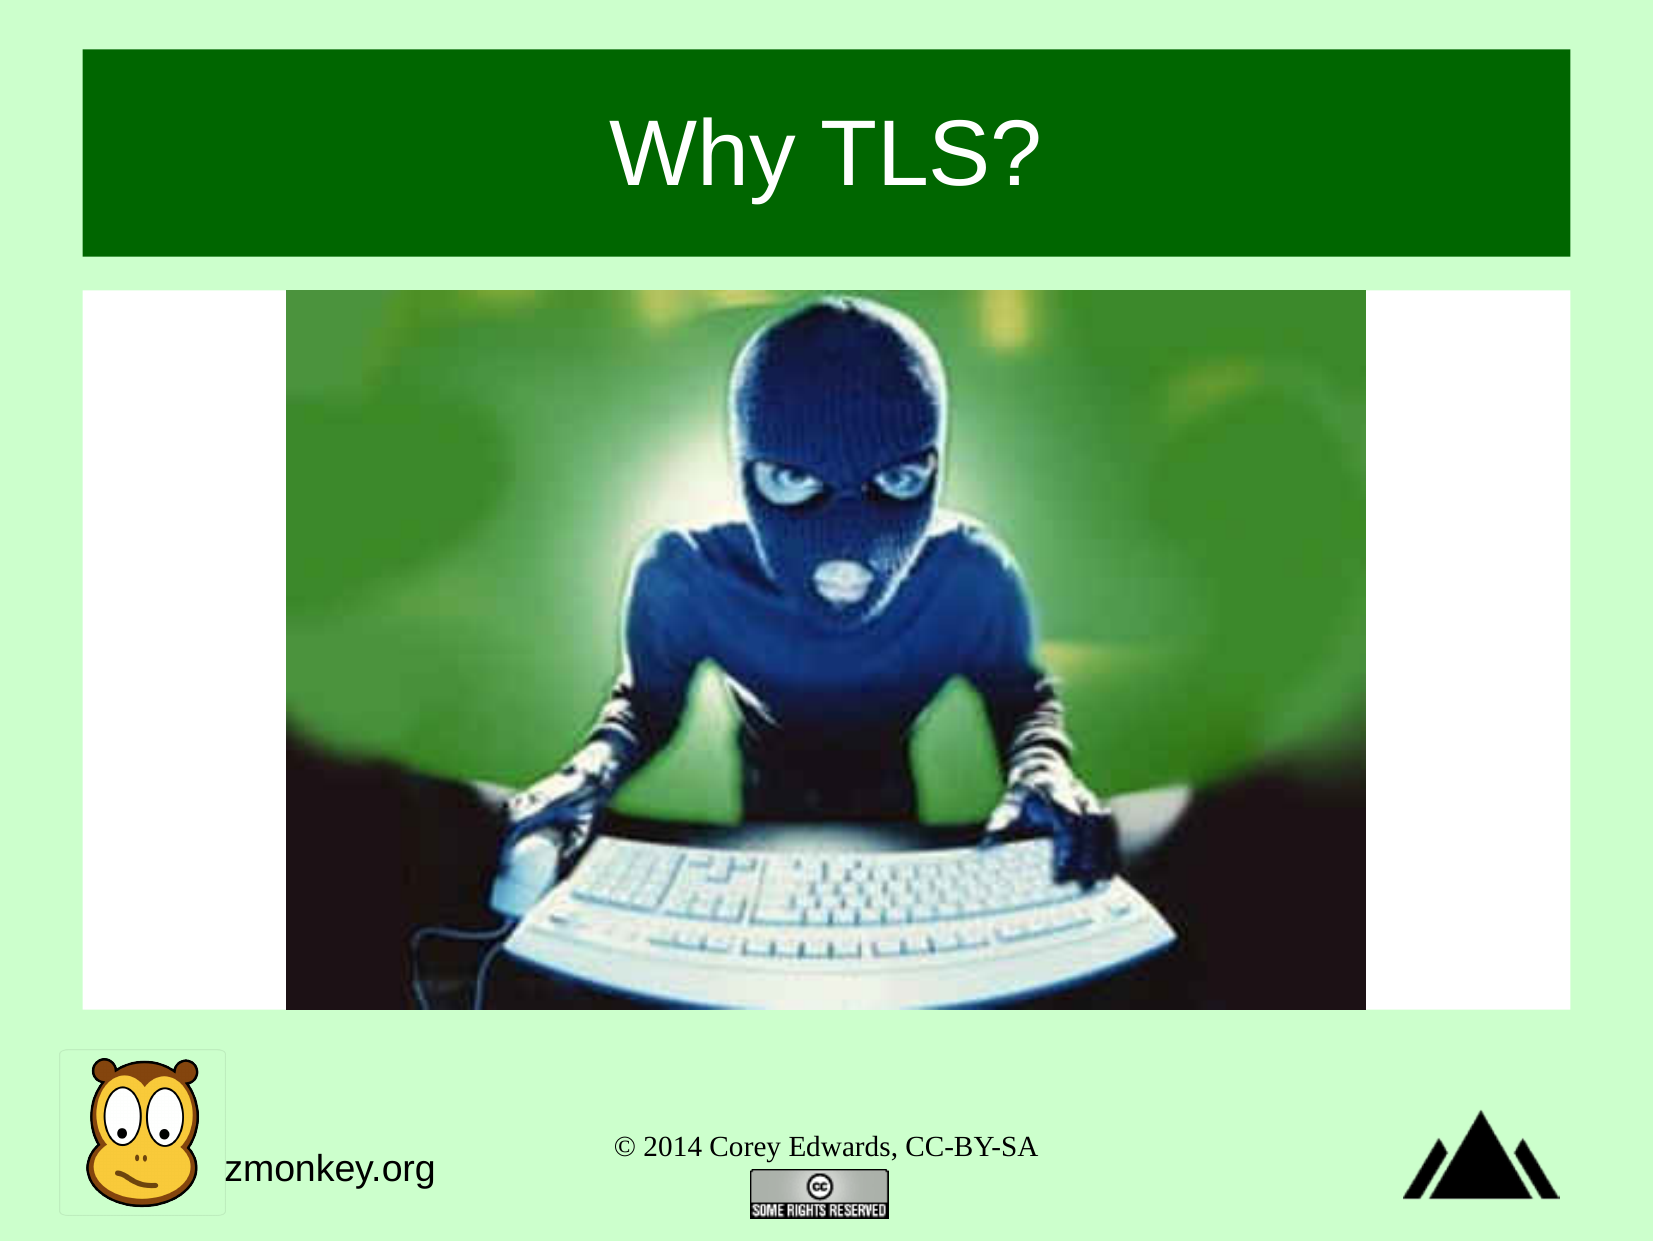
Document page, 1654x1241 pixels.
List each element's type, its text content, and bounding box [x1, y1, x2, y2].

title Why TLS? [82, 49, 1571, 257]
list [82, 290, 286, 1010]
picture [750, 1169, 889, 1219]
picture [1403, 1109, 1560, 1225]
picture [59, 1049, 226, 1216]
picture [286, 290, 1366, 1010]
list [1366, 290, 1571, 1010]
